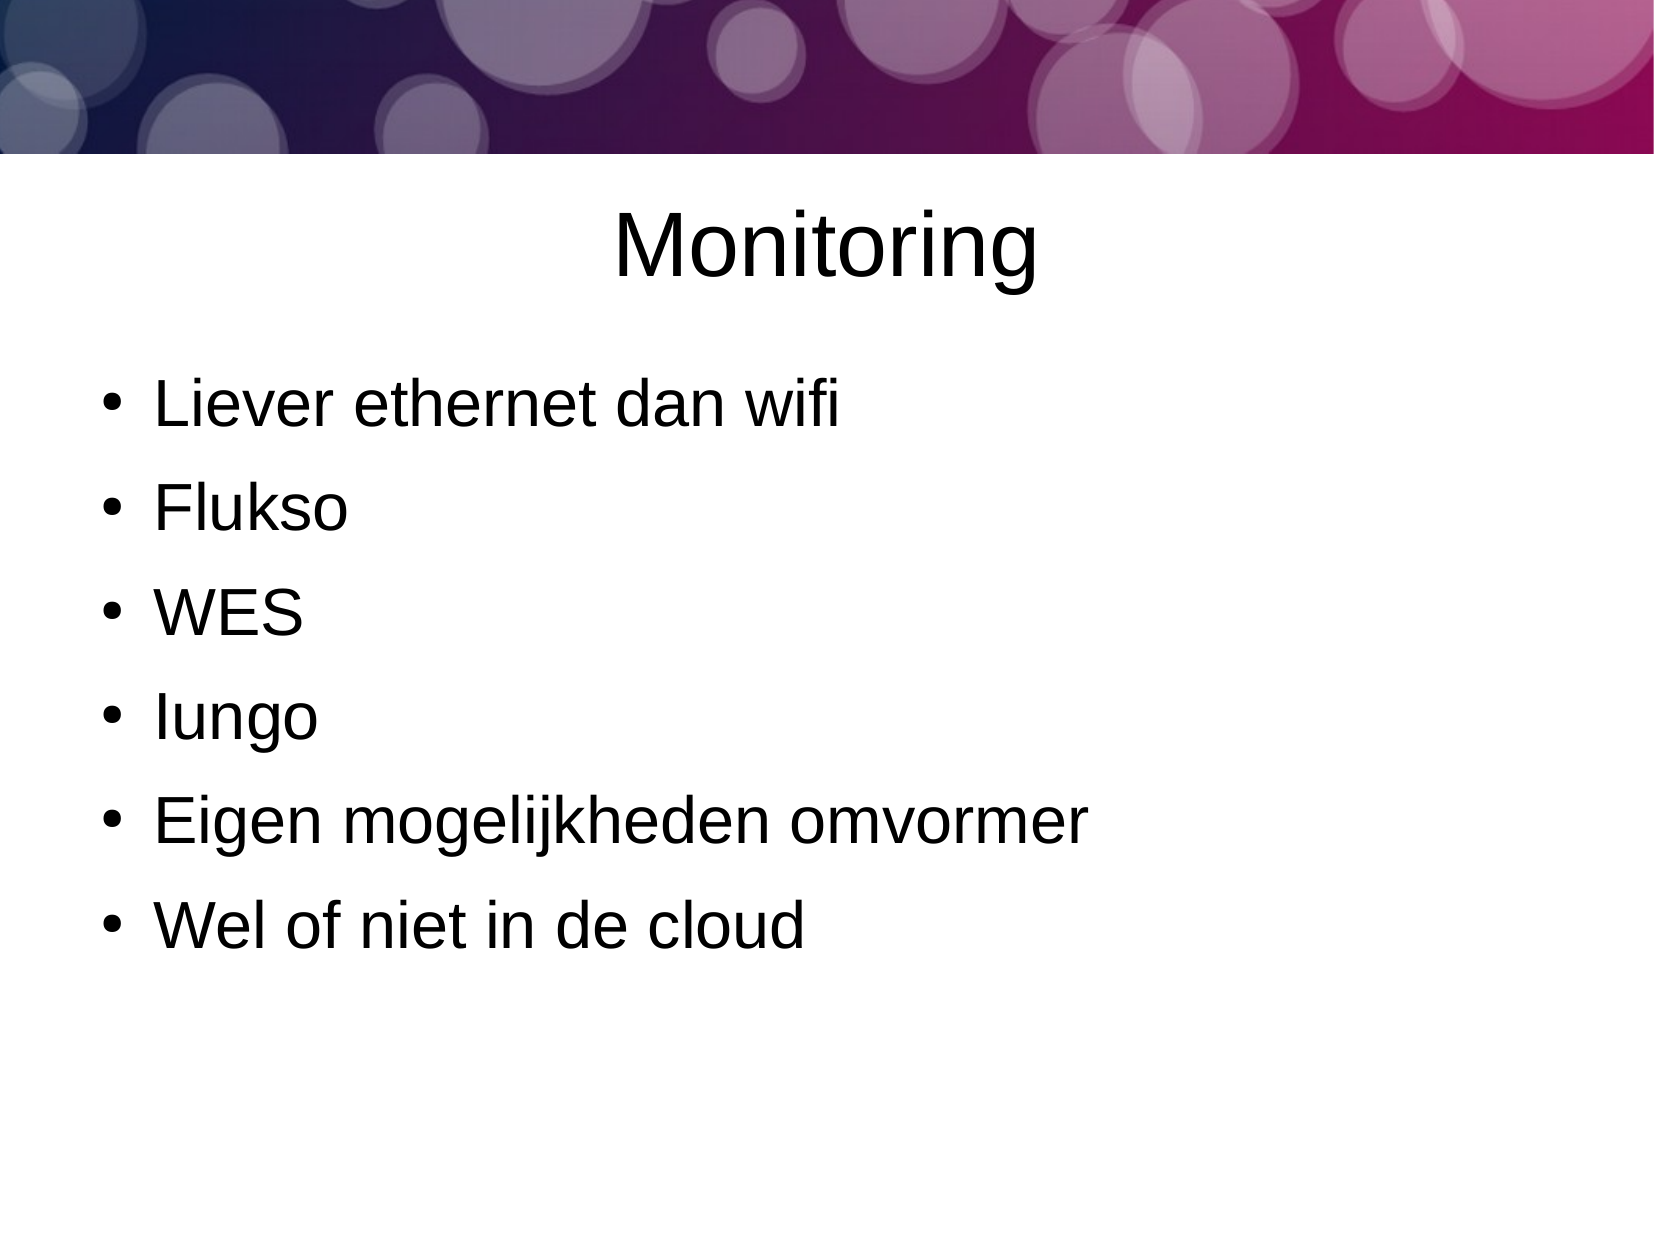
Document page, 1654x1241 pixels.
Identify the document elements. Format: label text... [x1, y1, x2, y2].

list Liever ethernet dan wifi Flukso WES Iungo Eigen mogelijkheden omvormer Wel of niet in de cloud [82, 366, 1571, 1087]
picture [0, 0, 1654, 154]
title Monitoring [82, 159, 1571, 331]
